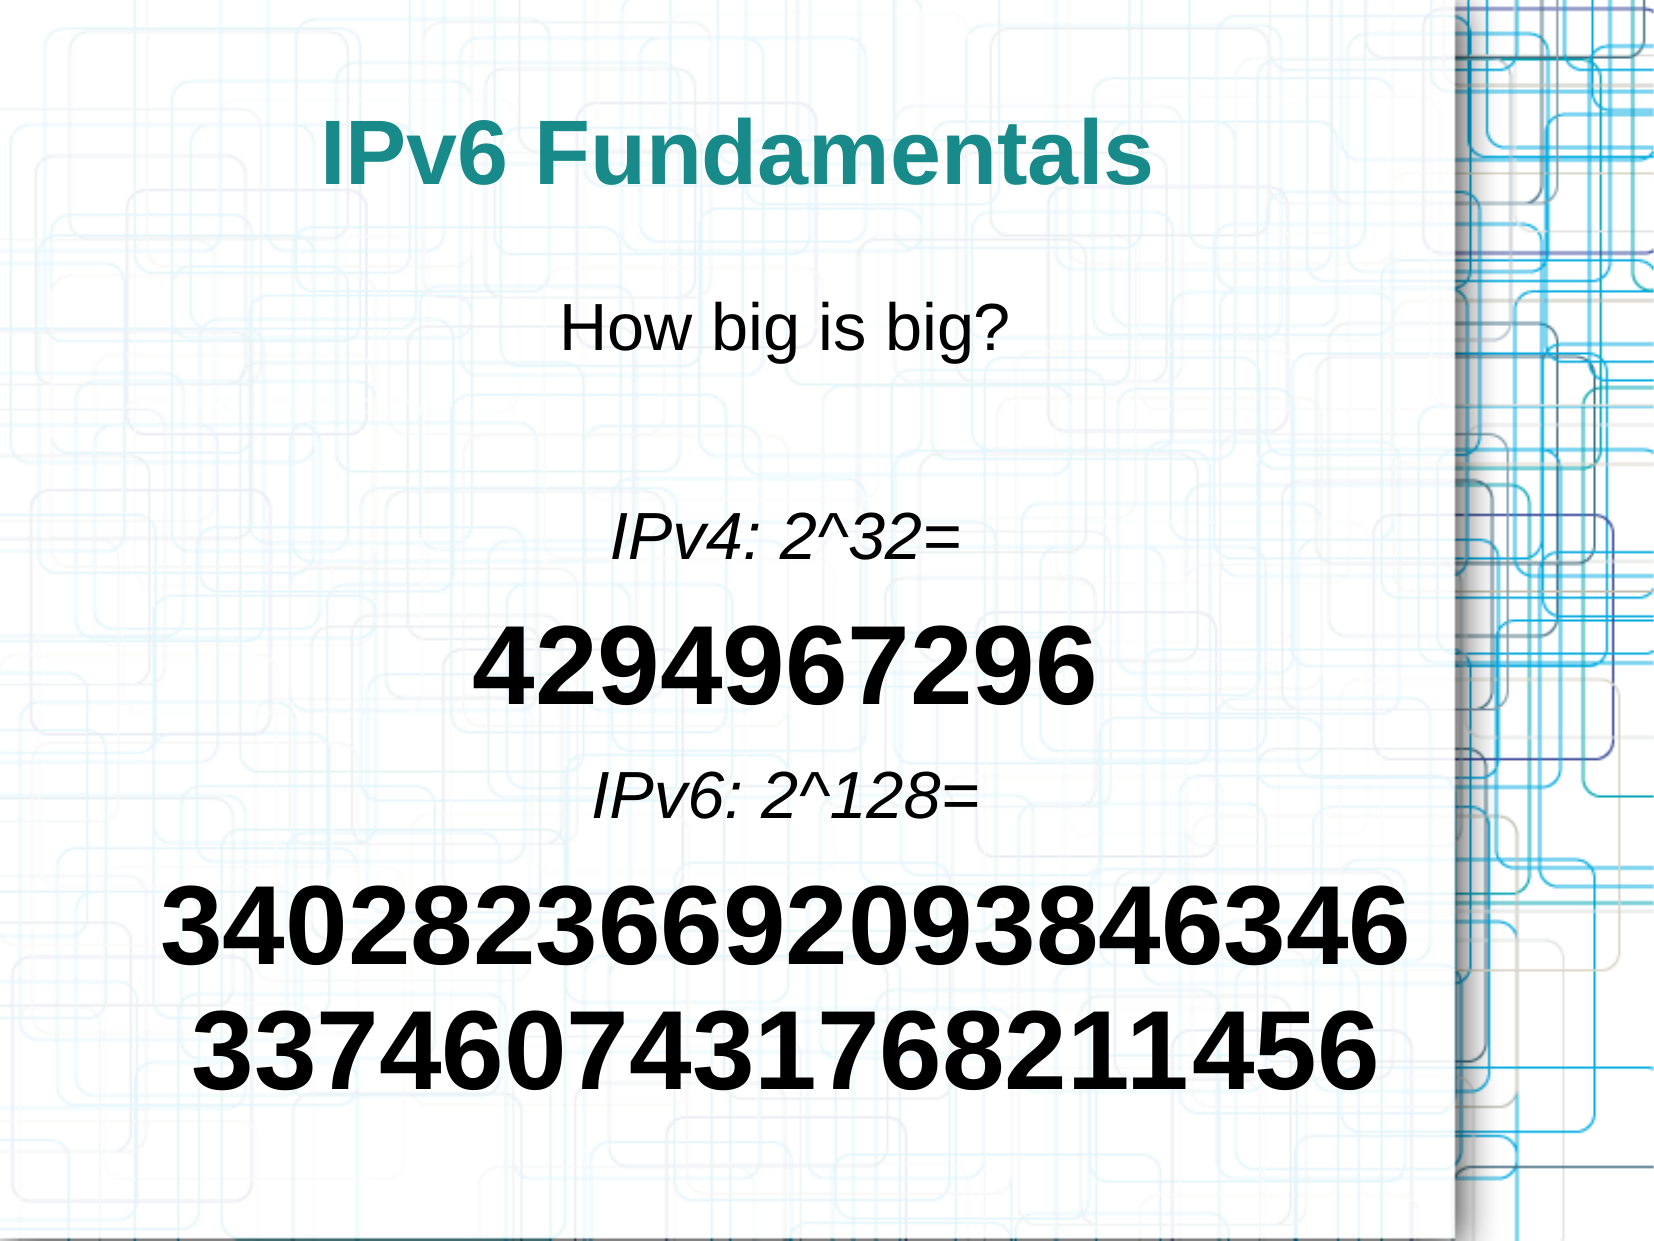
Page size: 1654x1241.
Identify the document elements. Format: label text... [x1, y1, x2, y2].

picture [0, 0, 1654, 1241]
title IPv6 Fundamentals [59, 49, 1418, 257]
list How big is big? IPv4: 2^32= 4294967296 IPv6: 2^128= 340282366920938463463374607431768211456 [82, 290, 1418, 1218]
